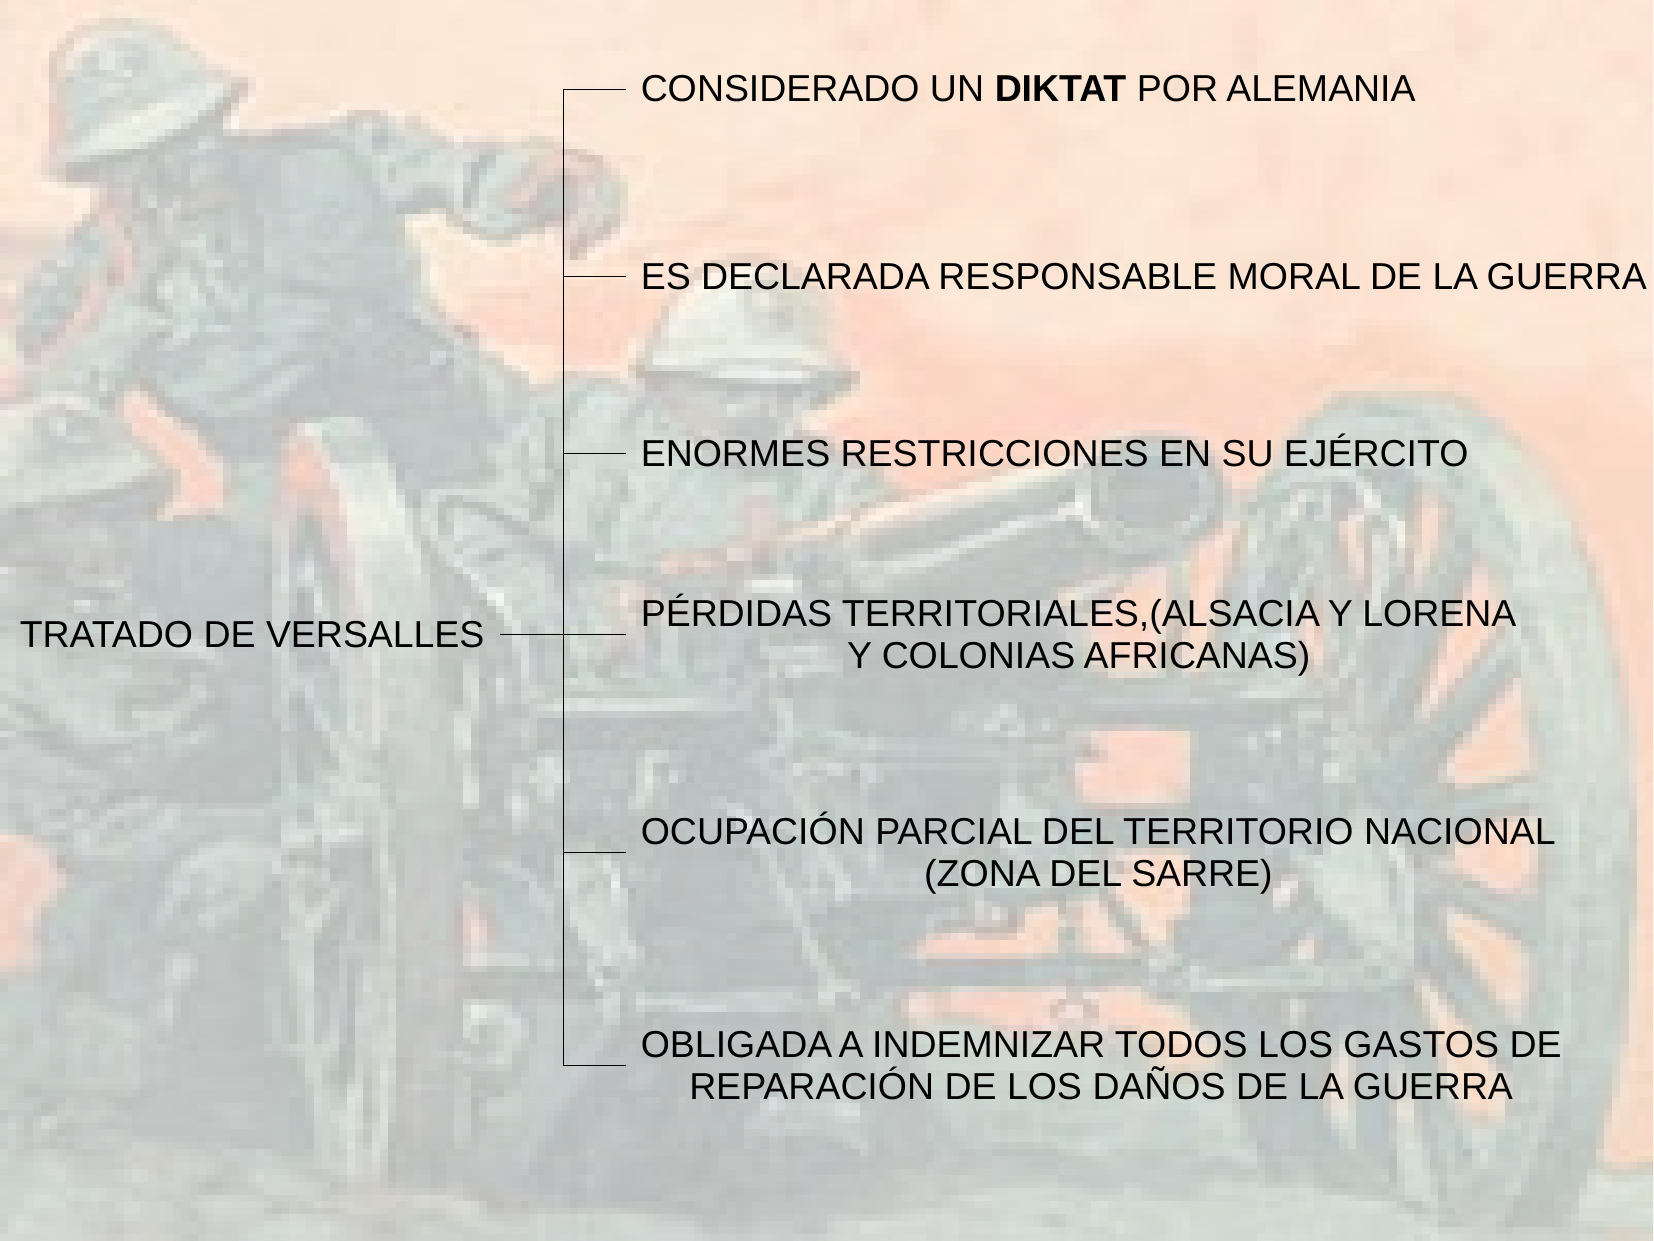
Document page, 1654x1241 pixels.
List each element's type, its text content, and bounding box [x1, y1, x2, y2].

text_box PÉRDIDAS TERRITORIALES,(ALSACIA Y LORENA Y COLONIAS AFRICANAS) [625, 584, 1533, 684]
text_box TRATADO DE VERSALLES [5, 605, 501, 663]
text_box CONSIDERADO UN DIKTAT POR ALEMANIA [625, 60, 1432, 119]
text_box ENORMES RESTRICCIONES EN SU EJÉRCITO [625, 425, 1485, 483]
text_box ES DECLARADA RESPONSABLE MORAL DE LA GUERRA [625, 248, 1654, 305]
text_box OCUPACIÓN PARCIAL DEL TERRITORIO NACIONAL (ZONA DEL SARRE) [625, 803, 1572, 903]
text_box OBLIGADA A INDEMNIZAR TODOS LOS GASTOS DE REPARACIÓN DE LOS DAÑOS DE LA GUERRA [625, 1015, 1578, 1115]
picture [0, 0, 1654, 1241]
